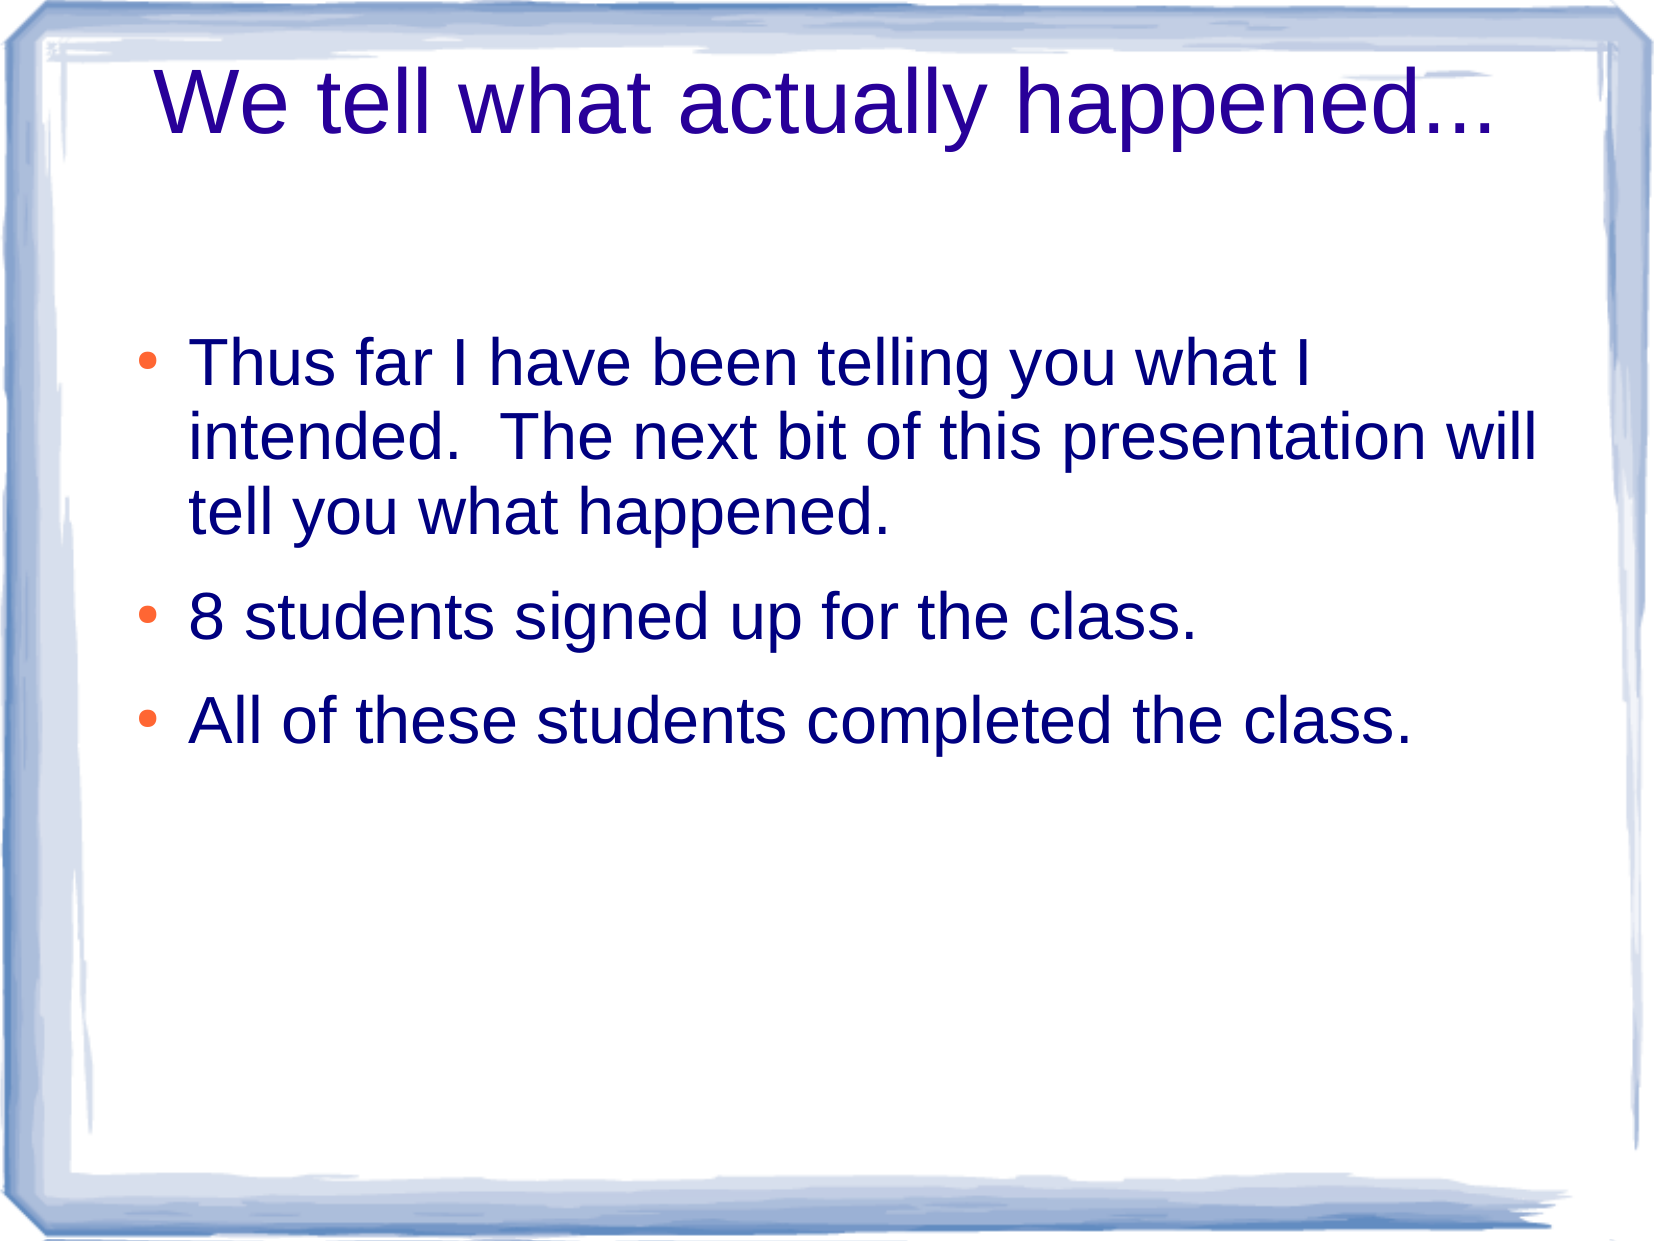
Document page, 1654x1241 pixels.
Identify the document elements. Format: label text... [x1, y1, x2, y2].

title We tell what actually happened... [82, 49, 1571, 257]
list Thus far I have been telling you what I intended. The next bit of this presentation will tell you what happened. 8 students signed up for the class. All of these students completed the class. [118, 324, 1571, 1004]
picture [0, 0, 1654, 1241]
